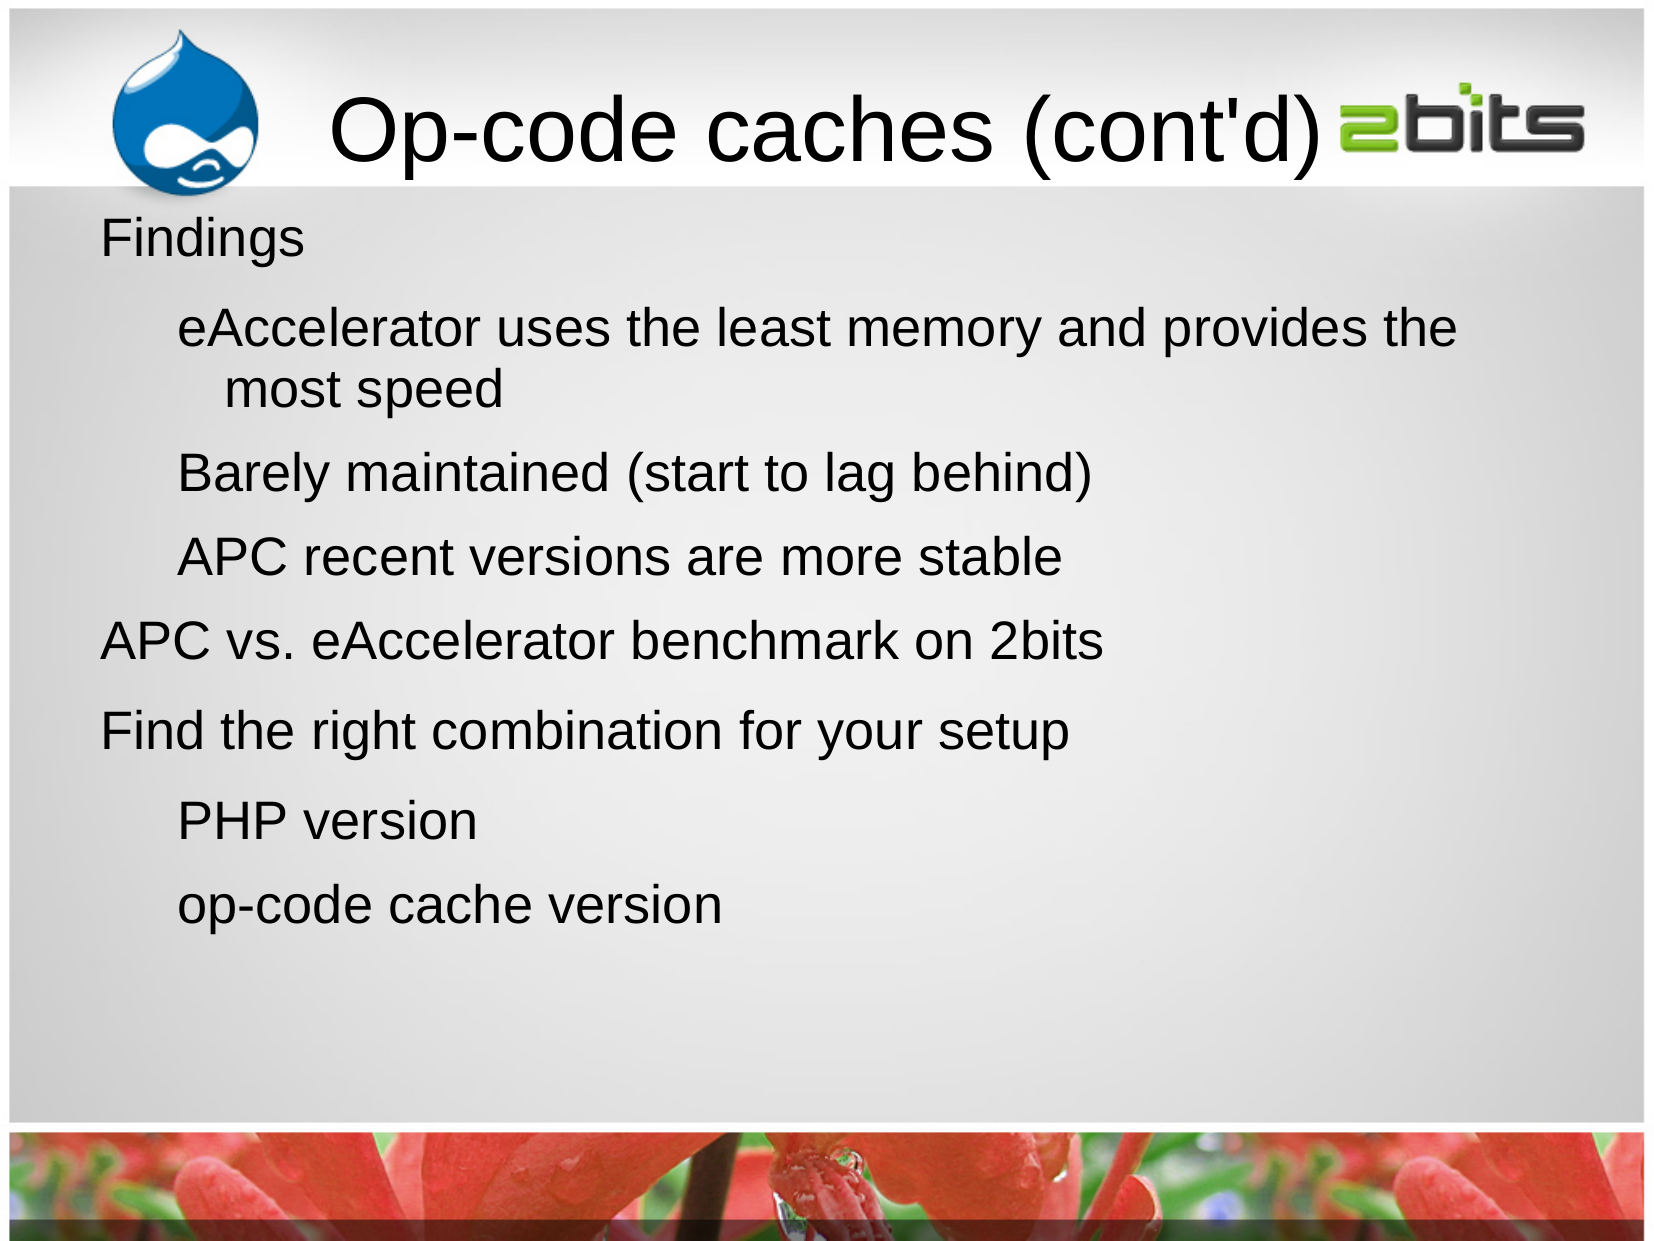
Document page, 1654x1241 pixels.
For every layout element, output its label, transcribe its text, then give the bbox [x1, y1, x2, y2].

list Findings eAccelerator uses the least memory and provides the most speed Barely maintained (start to lag behind) APC recent versions are more stable APC vs. eAccelerator benchmark on 2bits Find the right combination for your setup PHP version op-code cache version [82, 207, 1571, 1116]
title Op-code caches (cont'd) [82, 33, 1571, 207]
picture [0, 0, 1654, 1241]
